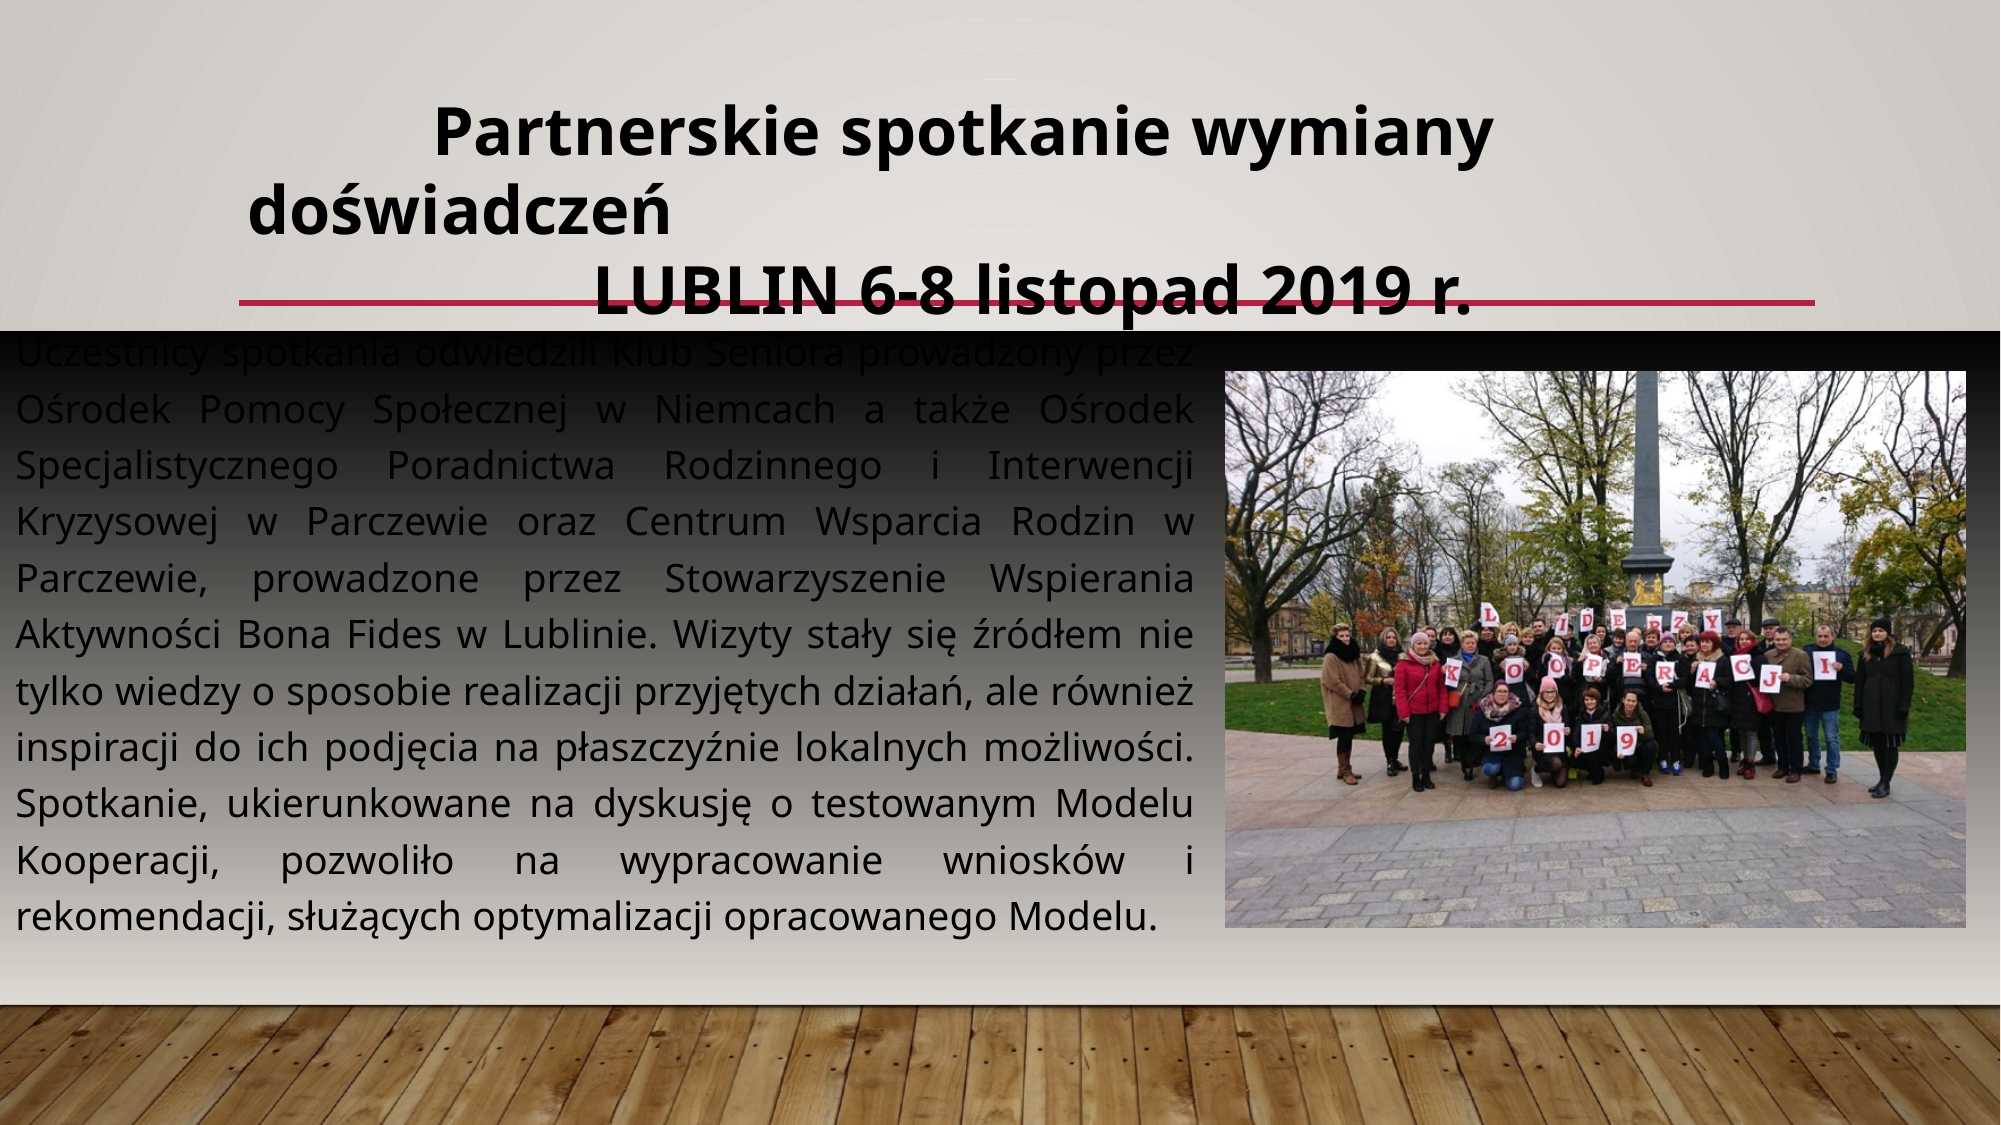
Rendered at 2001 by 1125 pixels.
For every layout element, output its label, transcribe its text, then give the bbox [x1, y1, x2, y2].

list Uczestnicy spotkania odwiedzili Klub Seniora prowadzony przez Ośrodek Pomocy Społecznej w Niemcach a także Ośrodek Specjalistycznego Poradnictwa Rodzinnego i Interwencji Kryzysowej w Parczewie oraz Centrum Wsparcia Rodzin w Parczewie, prowadzone przez Stowarzyszenie Wspierania Aktywności Bona Fides w Lublinie. Wizyty stały się źródłem nie tylko wiedzy o sposobie realizacji przyjętych działań, ale również inspiracji do ich podjęcia na płaszczyźnie lokalnych możliwości. Spotkanie, ukierunkowane na dyskusję o testowanym Modelu Kooperacji, pozwoliło na wypracowanie wniosków i rekomendacji, służących optymalizacji opracowanego Modelu. [0, 310, 1212, 1004]
text_box Partnerskie spotkanie wymiany doświadczeń LUBLIN 6-8 listopad 2019 r. [232, 80, 1860, 258]
picture [1225, 371, 1966, 928]
